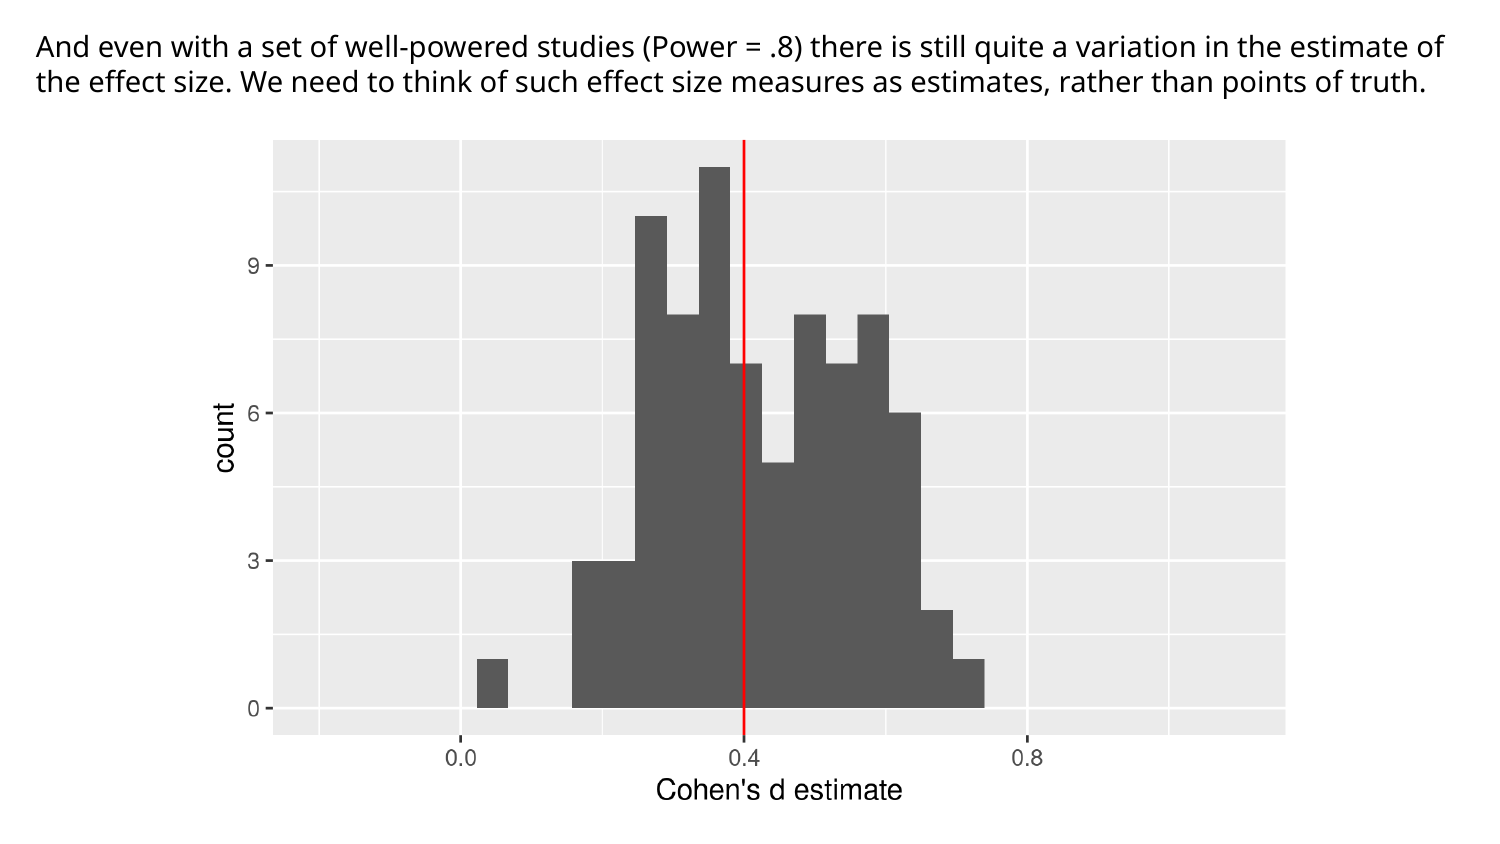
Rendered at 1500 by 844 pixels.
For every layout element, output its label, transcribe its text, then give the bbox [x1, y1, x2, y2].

picture [197, 125, 1300, 821]
text_box And even with a set of well-powered studies (Power = .8) there is still quite a variation in the estimate of the effect size. We need to think of such effect size measures as estimates, rather than points of truth. [20, 13, 1477, 289]
